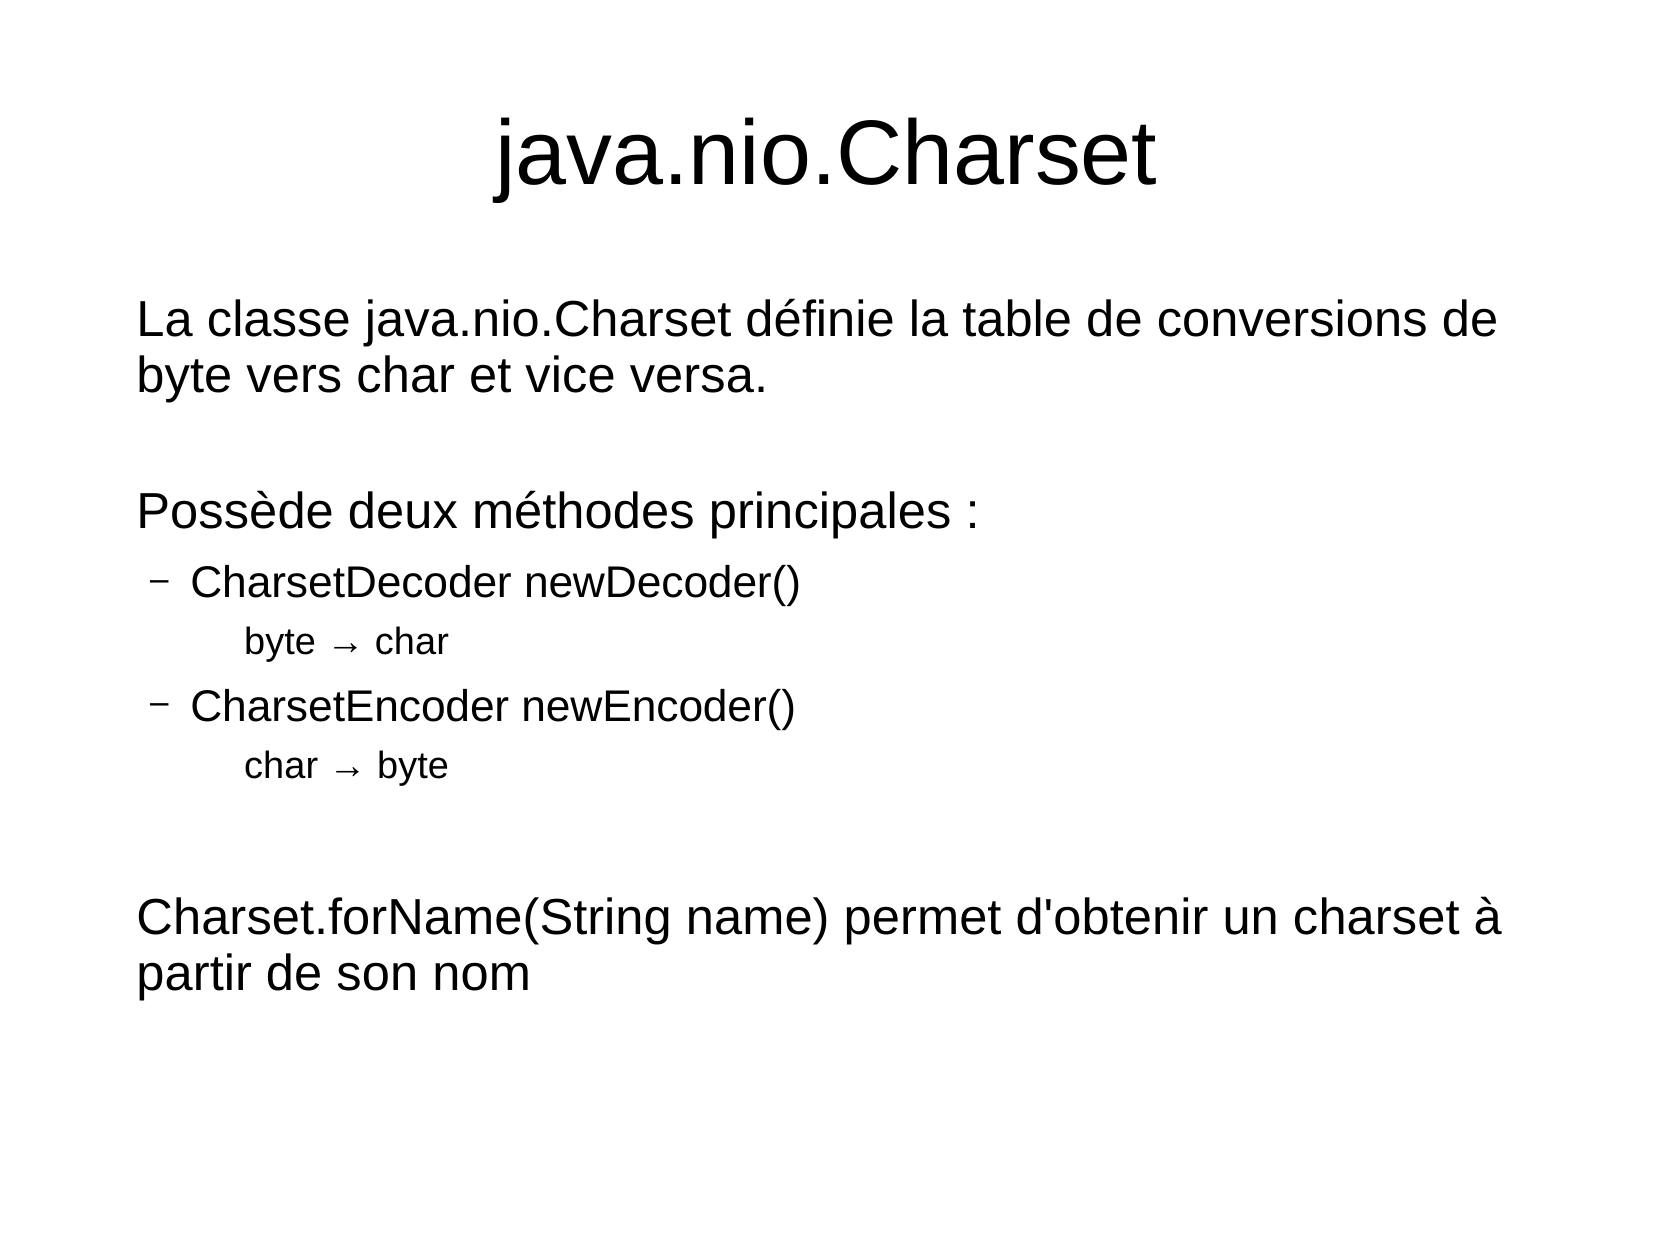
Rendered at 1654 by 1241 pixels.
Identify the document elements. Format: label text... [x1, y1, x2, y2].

title java.nio.Charset [82, 49, 1571, 257]
list La classe java.nio.Charset définie la table de conversions de byte vers char et vice versa. Possède deux méthodes principales : CharsetDecoder newDecoder() byte → char CharsetEncoder newEncoder() char → byte Charset.forName(String name) permet d'obtenir un charset à partir de son nom [82, 290, 1571, 1010]
